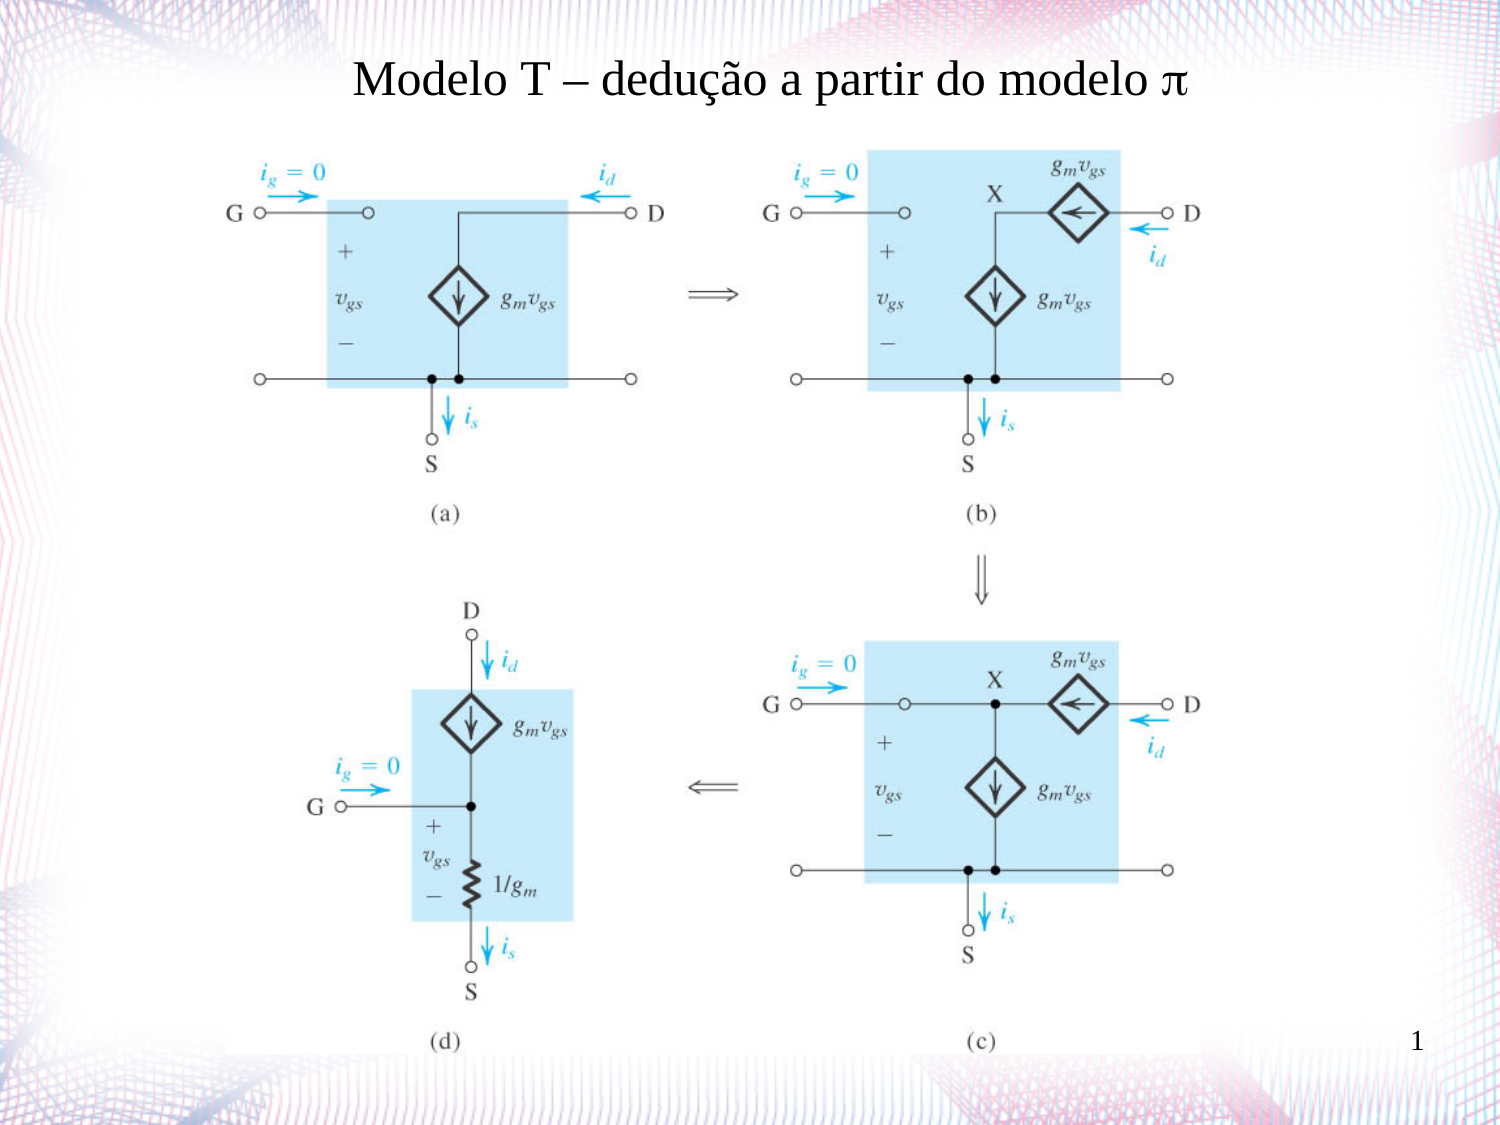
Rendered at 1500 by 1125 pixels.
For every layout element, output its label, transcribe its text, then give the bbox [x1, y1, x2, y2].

text_box Modelo T – dedução a partir do modelo p [337, 37, 1204, 113]
picture [0, 0, 1500, 1125]
